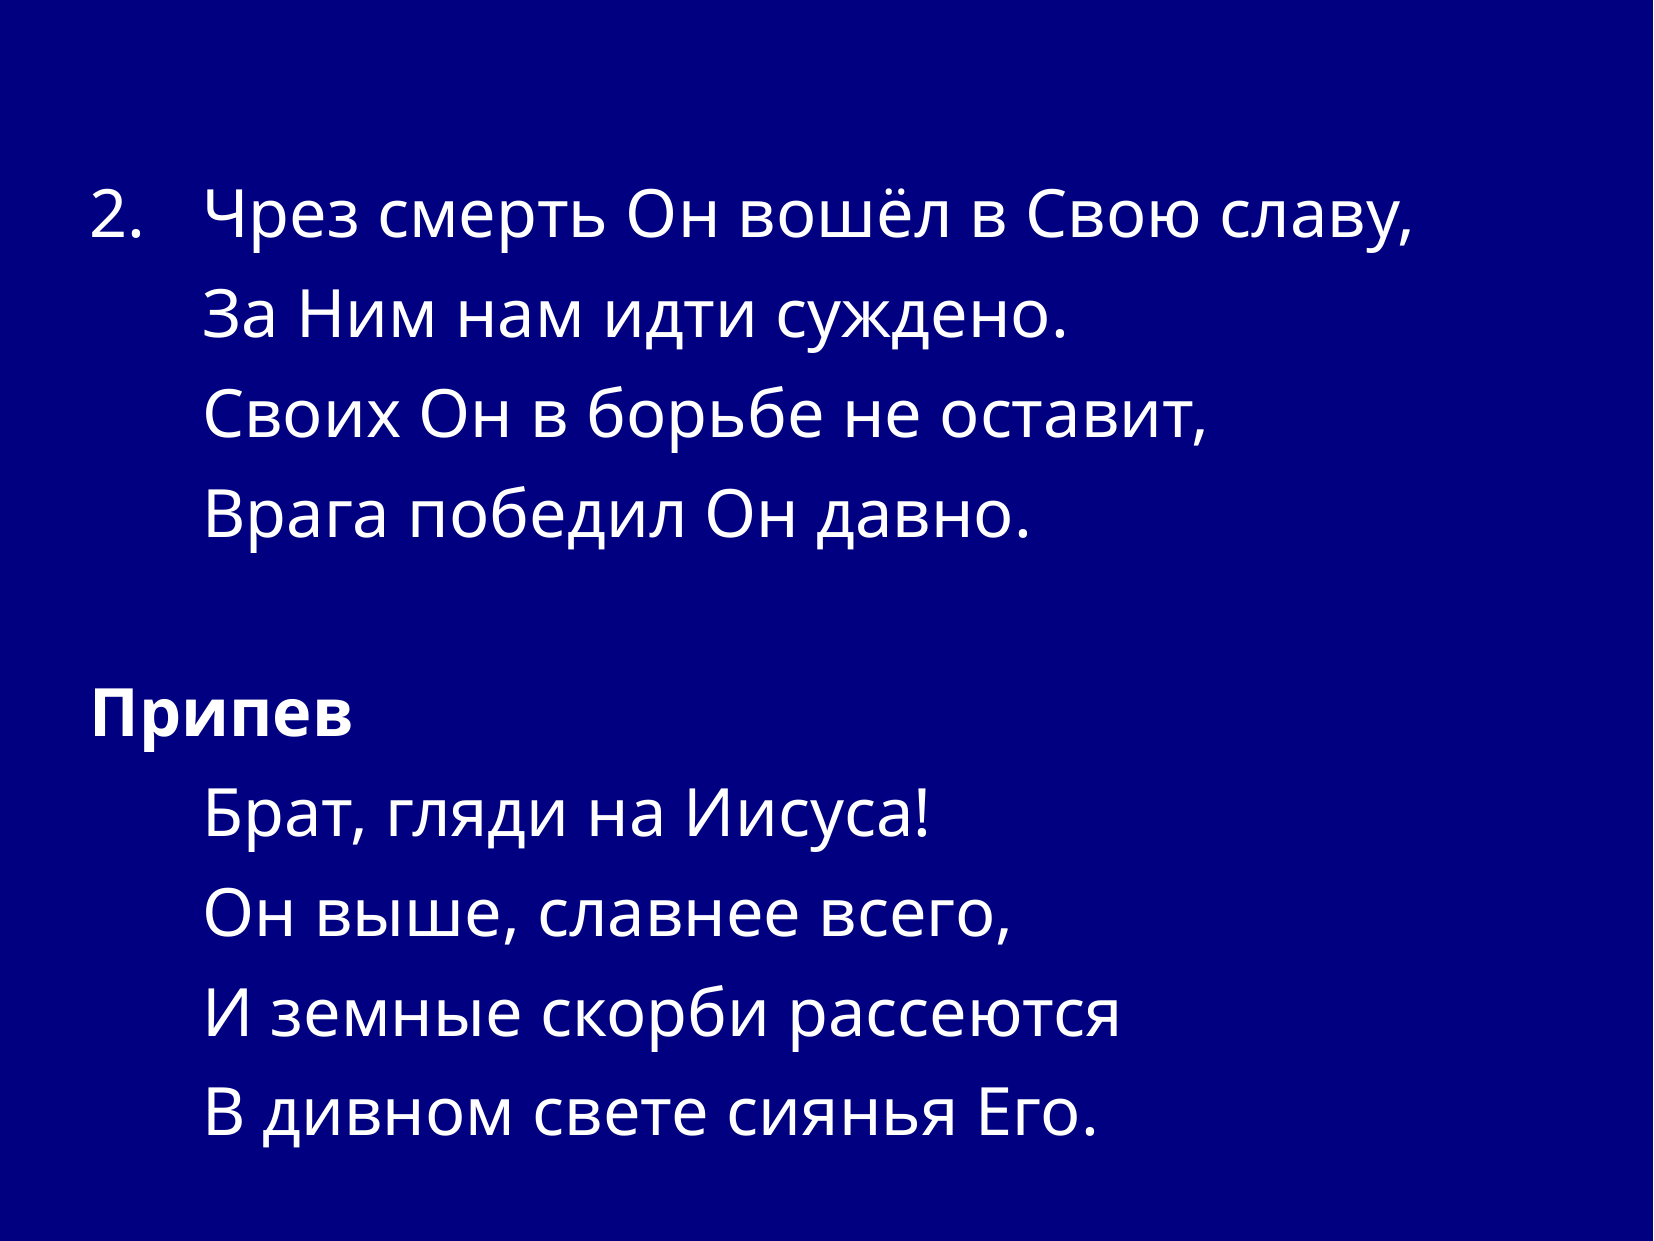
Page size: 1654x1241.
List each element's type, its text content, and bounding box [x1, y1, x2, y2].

text_box 2. Чрез смерть Он вошёл в Свою славу, За Ним нам идти суждено. Своих Он в борьбе не оставит, Врага победил Он давно. Припев Брат, гляди на Иисуса! Он выше, славнее всего, И земные скорби рассеются В дивном свете сиянья Его. [75, 150, 1576, 1163]
